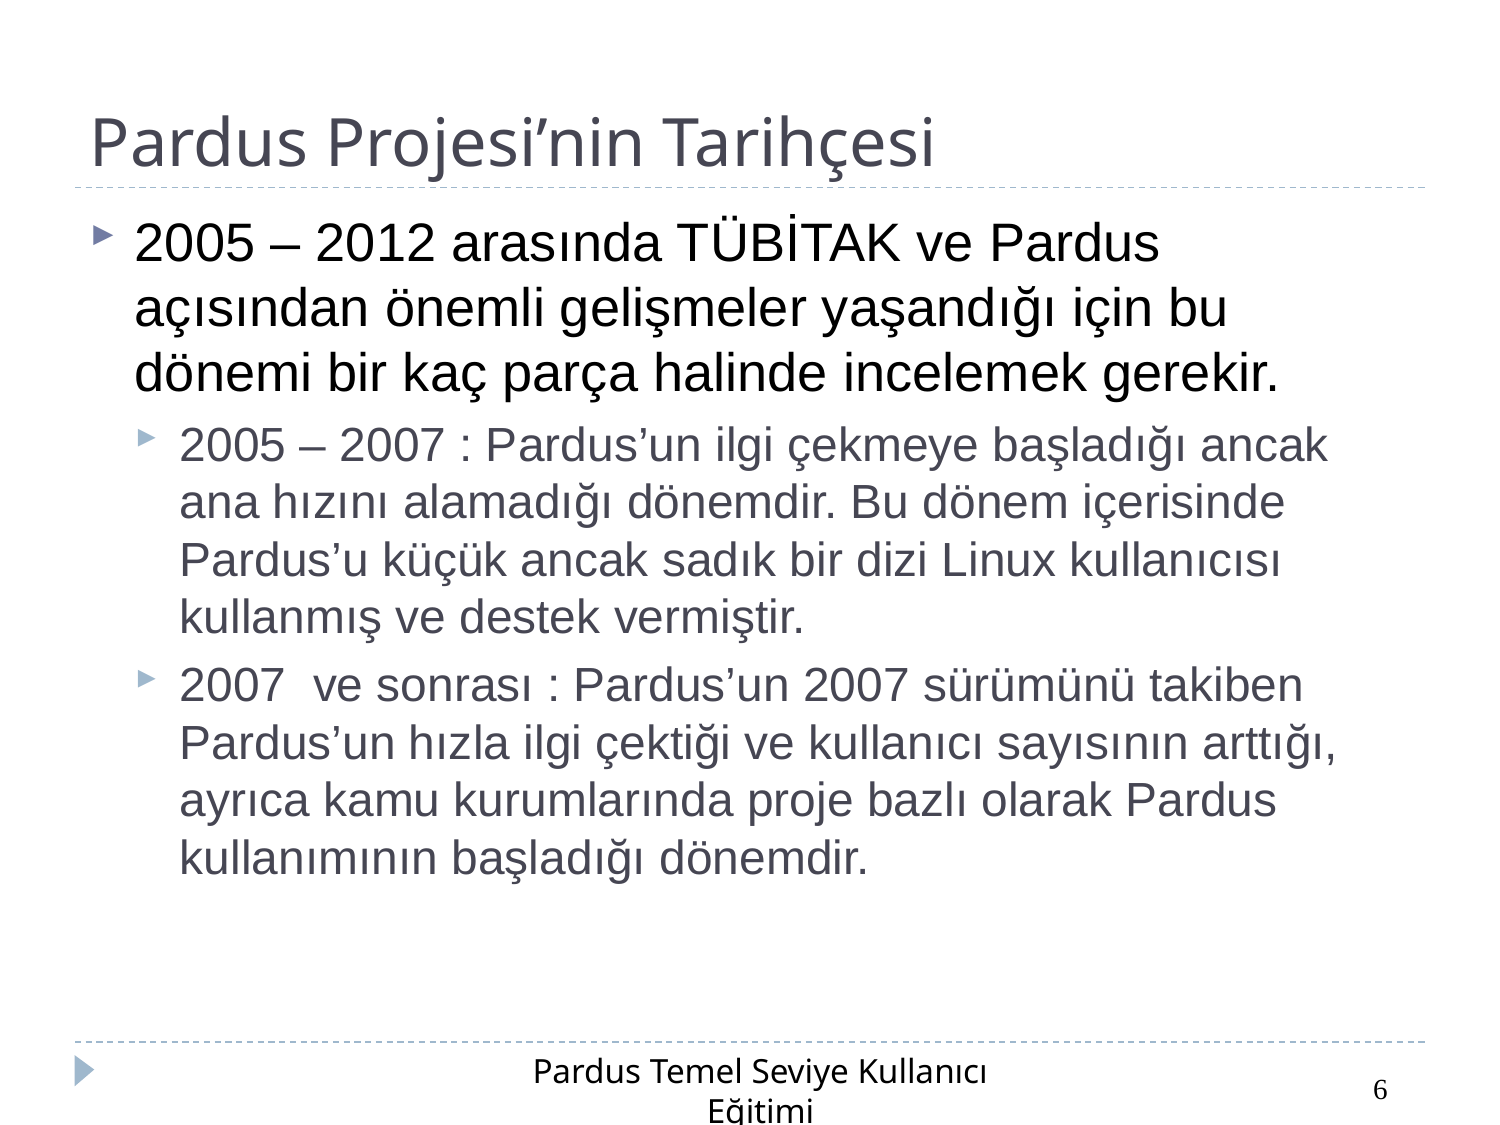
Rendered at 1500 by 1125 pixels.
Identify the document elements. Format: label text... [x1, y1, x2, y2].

title Pardus Projesi’nin Tarihçesi [75, 24, 1425, 188]
list 2005 – 2012 arasında TÜBİTAK ve Pardus açısından önemli gelişmeler yaşandığı için bu dönemi bir kaç parça halinde incelemek gerekir. 2005 – 2007 : Pardus’un ilgi çekmeye başladığı ancak ana hızını alamadığı dönemdir. Bu dönem içerisinde Pardus’u küçük ancak sadık bir dizi Linux kullanıcısı kullanmış ve destek vermiştir. 2007 ve sonrası : Pardus’un 2007 sürümünü takiben Pardus’un hızla ilgi çektiği ve kullanıcı sayısının arttığı, ayrıca kamu kurumlarında proje bazlı olarak Pardus kullanımının başladığı dönemdir. [75, 200, 1425, 1010]
